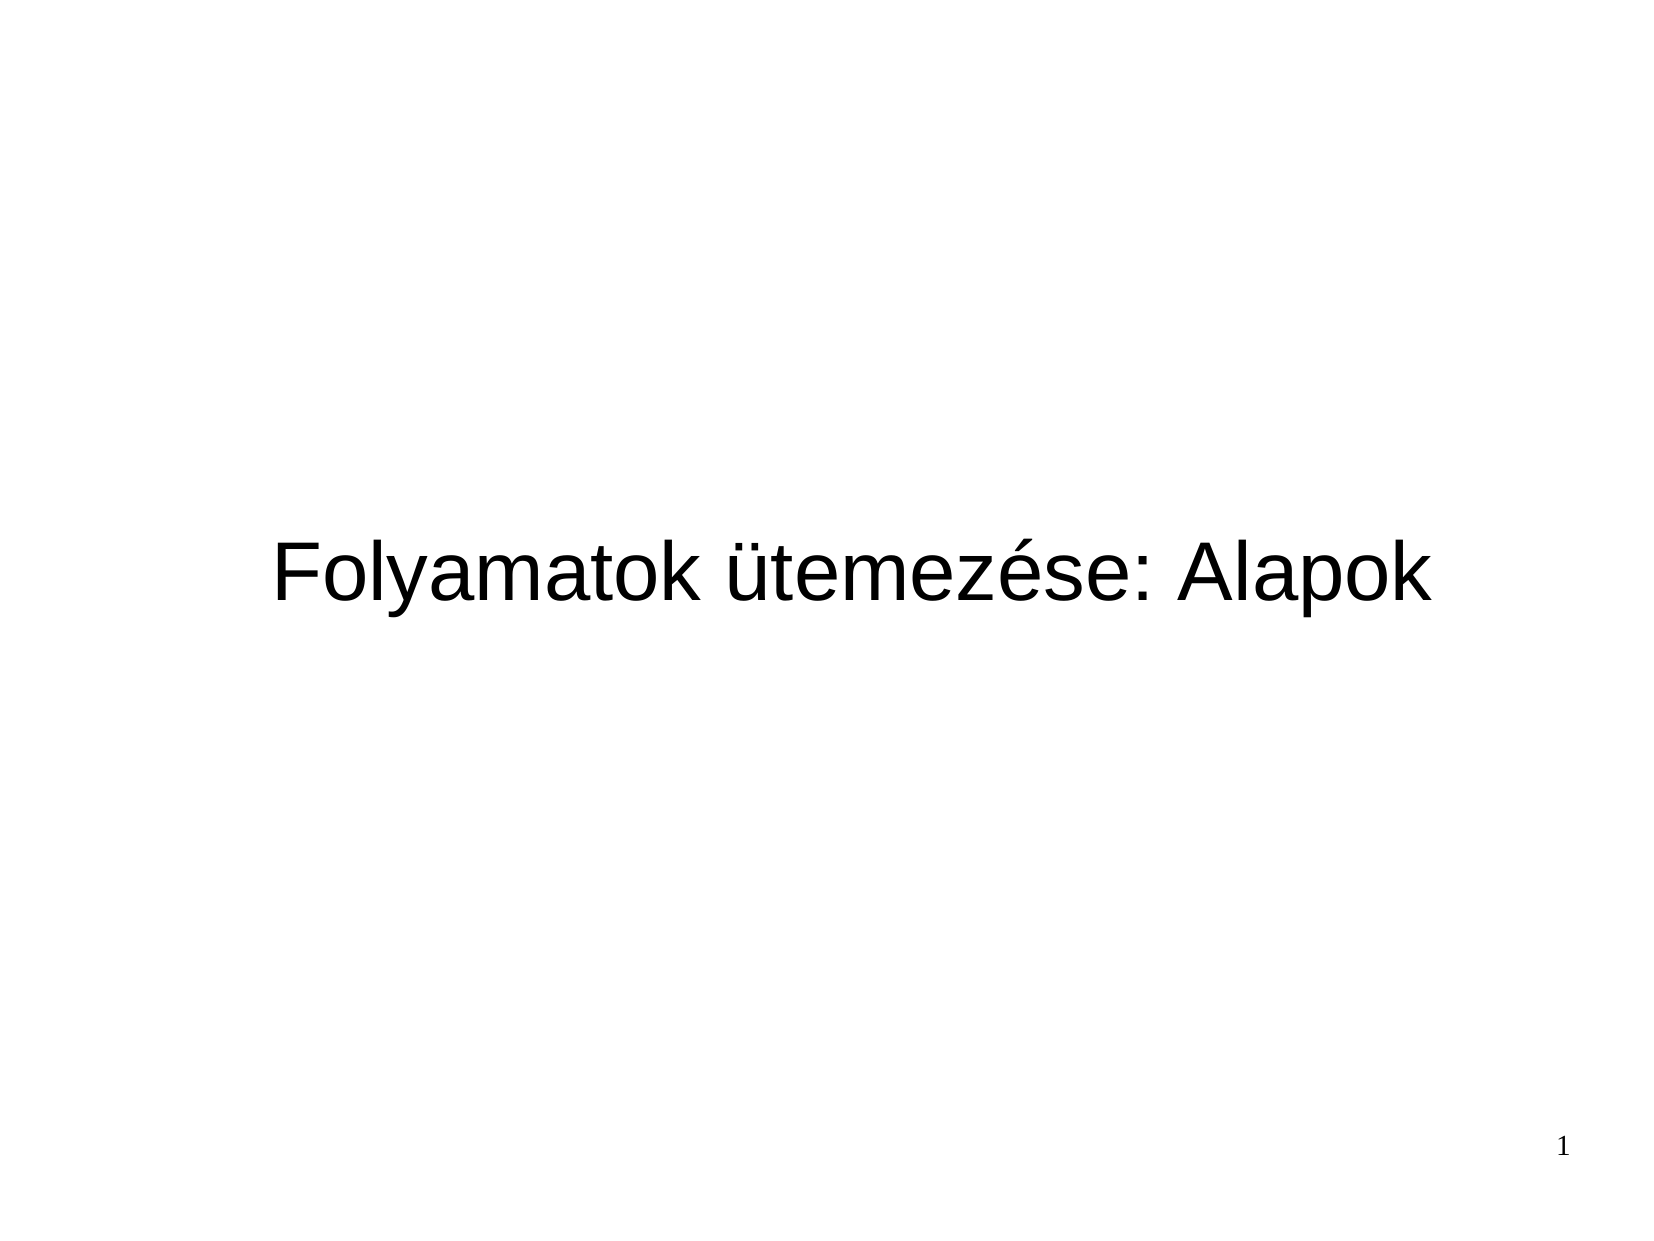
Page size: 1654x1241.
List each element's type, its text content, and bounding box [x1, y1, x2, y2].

text_box Folyamatok ütemezése: Alapok [149, 463, 1556, 671]
